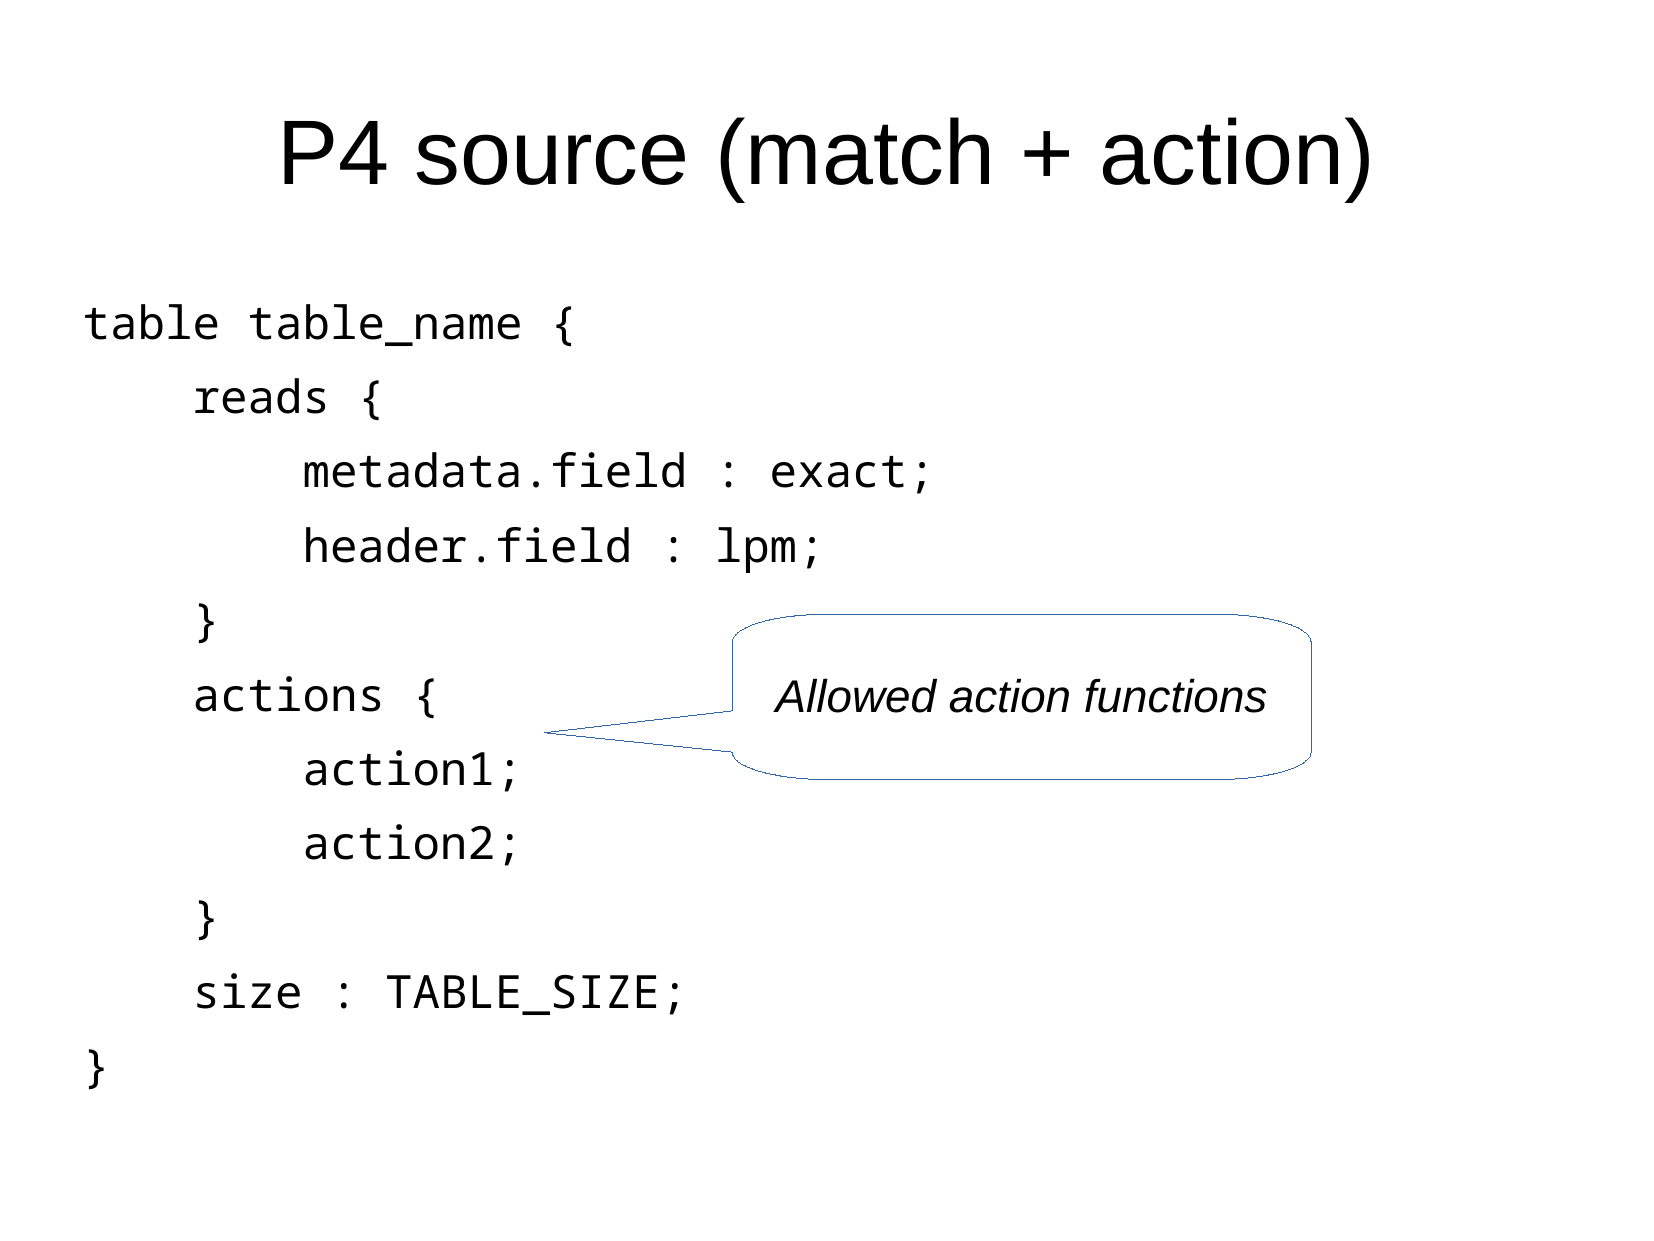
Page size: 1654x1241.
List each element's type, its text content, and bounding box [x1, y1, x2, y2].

text_box Allowed action functions [544, 614, 1312, 780]
title P4 source (match + action) [82, 49, 1571, 257]
list table table_name { reads { metadata.field : exact; header.field : lpm; } actions { action1; action2; } size : TABLE_SIZE; } [82, 290, 1571, 1134]
